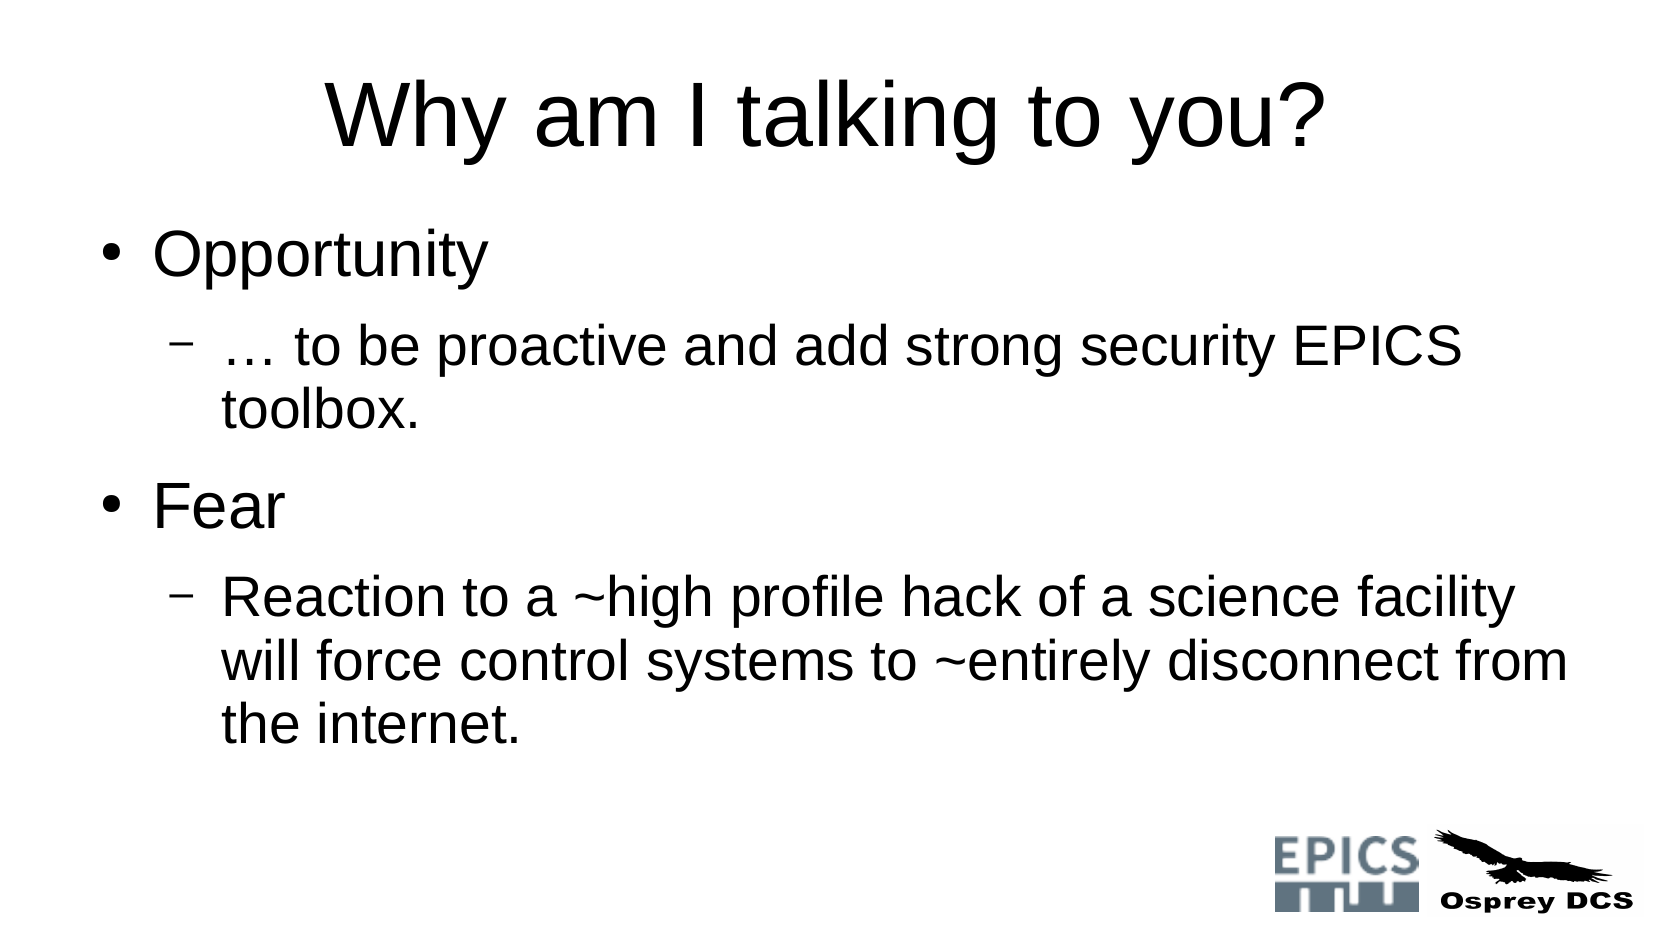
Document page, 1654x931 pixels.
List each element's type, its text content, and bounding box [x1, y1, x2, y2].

picture [1275, 836, 1419, 912]
list Opportunity … to be proactive and add strong security EPICS toolbox. Fear Reaction to a ~high profile hack of a science facility will force control systems to ~entirely disconnect from the internet. [82, 217, 1571, 758]
picture [1427, 824, 1644, 917]
title Why am I talking to you? [82, 37, 1571, 193]
